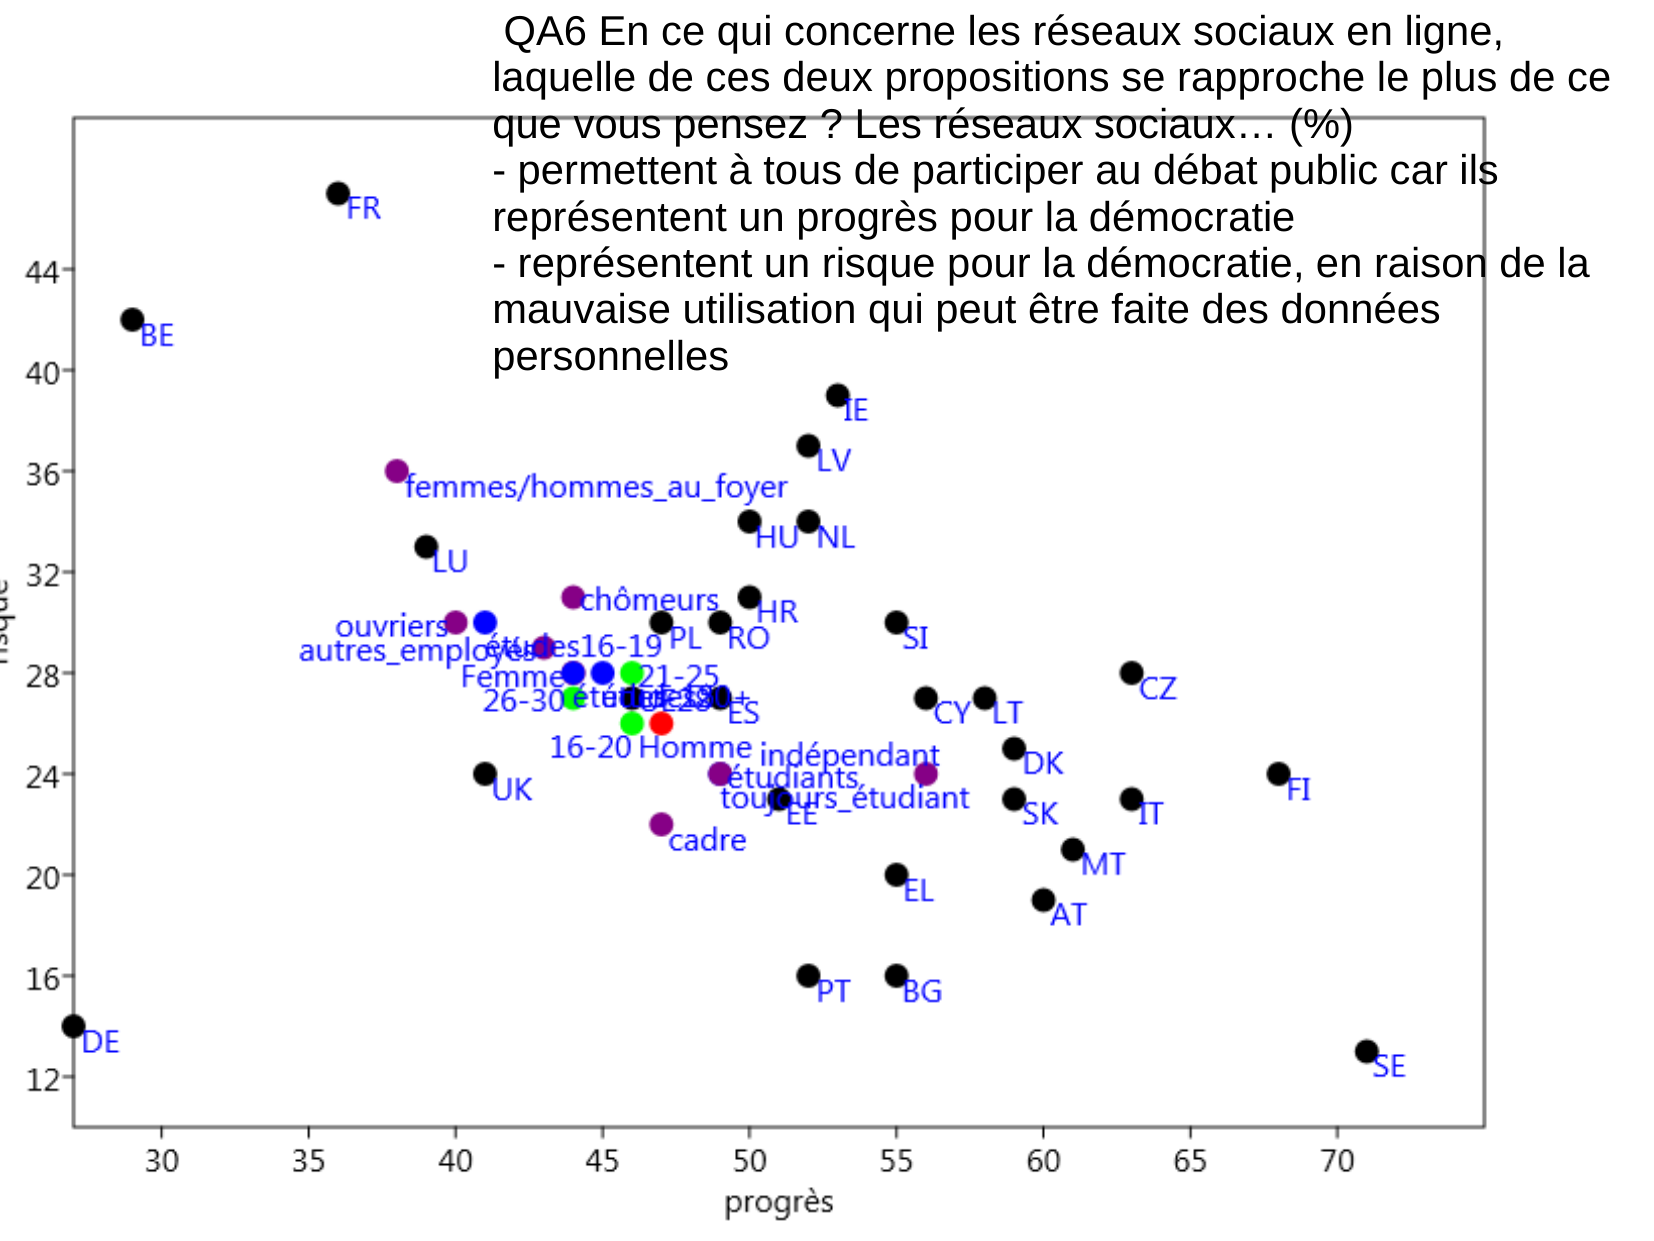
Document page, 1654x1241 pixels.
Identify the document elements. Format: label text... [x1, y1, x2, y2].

picture [0, 0, 1606, 1241]
text_box QA6 En ce qui concerne les réseaux sociaux en ligne, laquelle de ces deux propositions se rapproche le plus de ce que vous pensez ? Les réseaux sociaux… (%) - permettent à tous de participer au débat public car ils représentent un progrès pour la démocratie - représentent un risque pour la démocratie, en raison de la mauvaise utilisation qui peut être faite des données personnelles [477, 0, 1654, 387]
